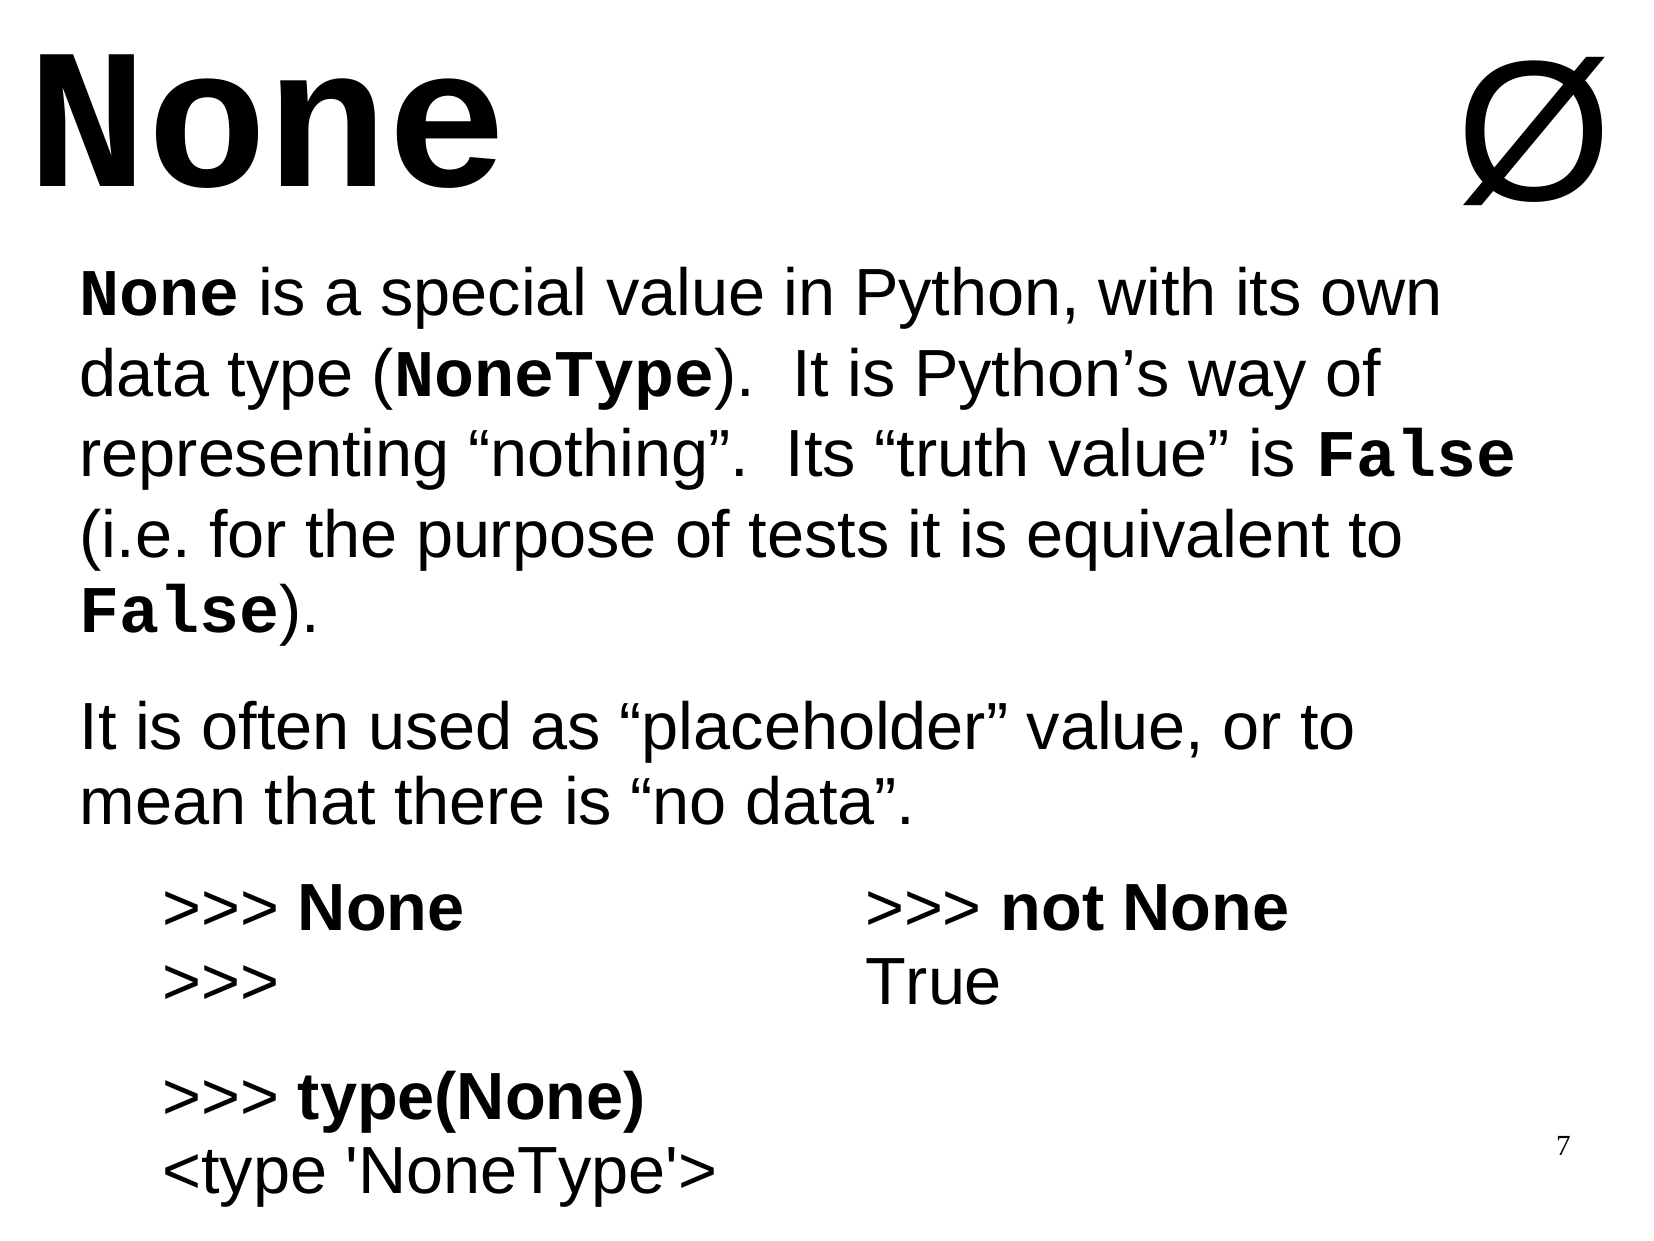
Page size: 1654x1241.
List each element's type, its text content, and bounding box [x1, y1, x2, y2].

text_box None is a special value in Python, with its own data type (NoneType). It is Python’s way of representing “nothing”. Its “truth value” is False (i.e. for the purpose of tests it is equivalent to False). It is often used as “placeholder” value, or to mean that there is “no data”. [64, 248, 1542, 847]
text_box Ø [1441, 12, 1627, 251]
text_box None [12, 12, 523, 254]
text_box >>> type(None) <type 'NoneType'> [147, 1051, 768, 1216]
text_box >>> not None True [850, 862, 1471, 1027]
text_box >>> None >>> [147, 862, 650, 1027]
